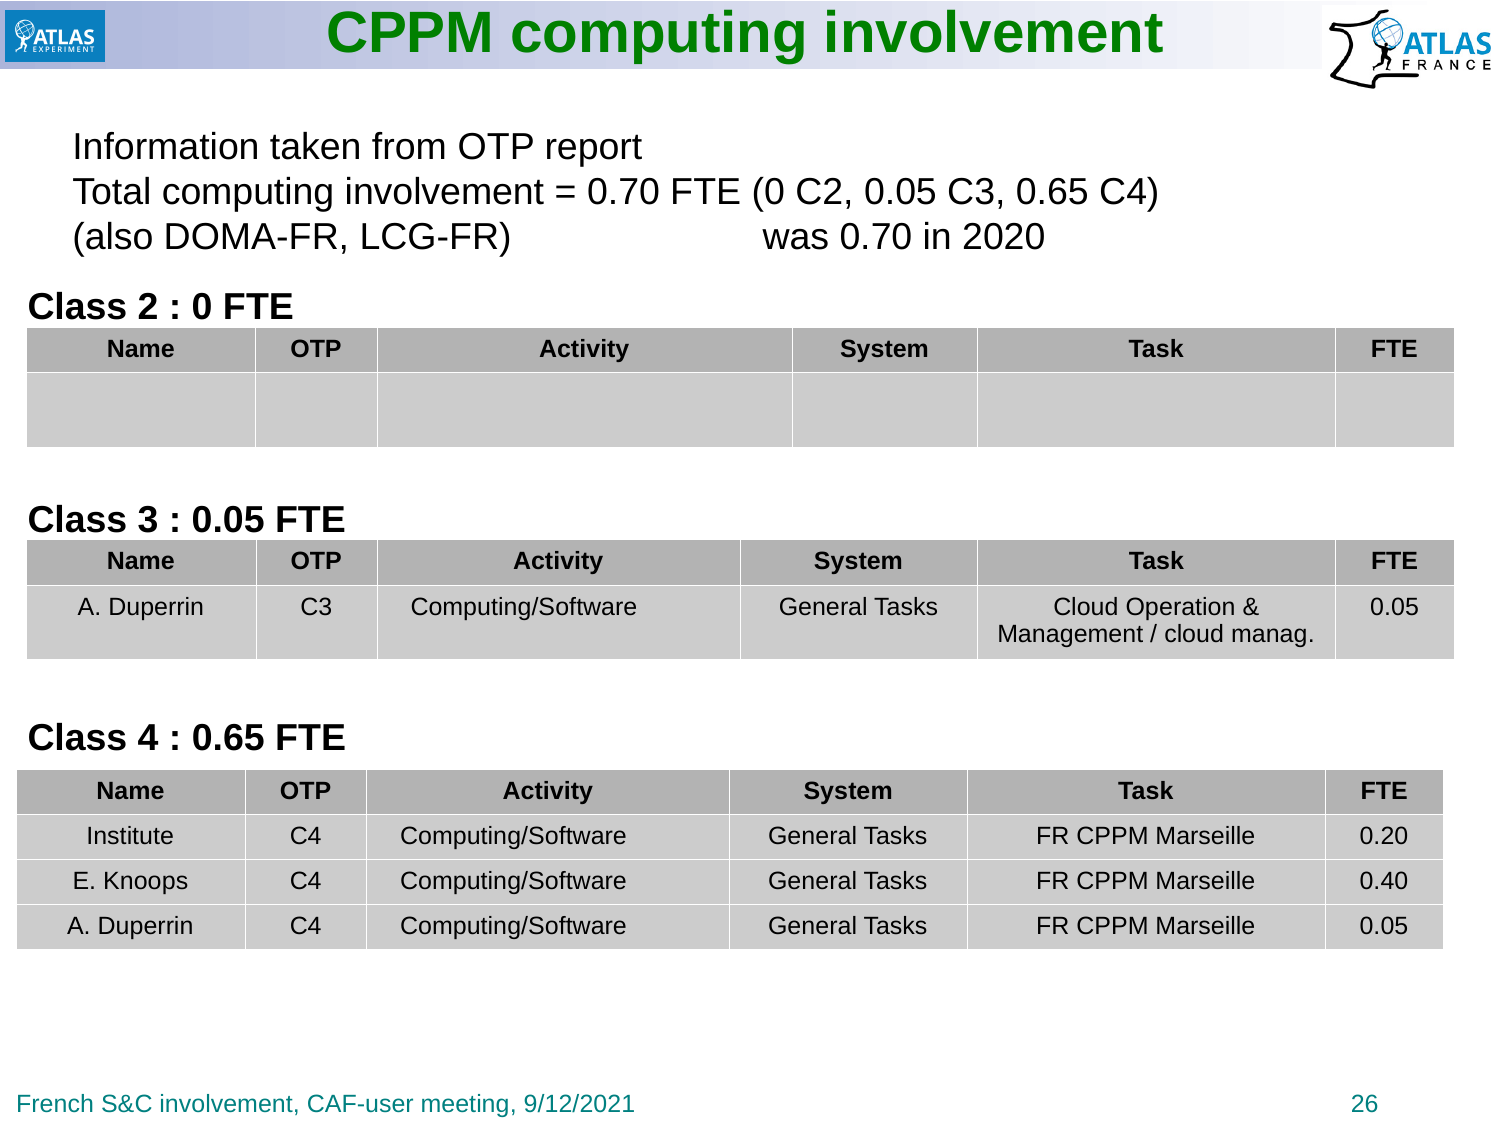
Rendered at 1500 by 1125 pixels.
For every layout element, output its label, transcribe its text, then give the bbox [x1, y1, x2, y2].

table_cell [978, 373, 1335, 447]
table_header Name [17, 770, 245, 814]
table_cell General Tasks [730, 860, 967, 904]
table_cell 0.05 [1326, 905, 1443, 949]
table_header System [793, 328, 977, 372]
table_header Name [27, 543, 256, 585]
text_box Class 2 : 0 FTE [12, 274, 546, 330]
table_cell 0.05 [1336, 586, 1454, 659]
table_cell Cloud Operation & Management / cloud manag. [978, 586, 1335, 659]
table_cell [1336, 373, 1454, 447]
table_cell 0.40 [1326, 860, 1443, 904]
table_cell C3 [257, 586, 377, 659]
table_cell [378, 373, 792, 447]
table_cell A. Duperrin [27, 586, 256, 659]
table_cell Computing/Software [367, 815, 729, 859]
table_header System [741, 540, 977, 585]
table_cell C4 [246, 815, 366, 859]
table_cell General Tasks [730, 815, 967, 859]
table_cell Computing/Software [378, 586, 740, 659]
table_cell General Tasks [730, 905, 967, 949]
table_header FTE [1336, 328, 1454, 372]
text_box Information taken from OTP report Total computing involvement = 0.70 FTE (0 C2, 0.05 C3, 0.65 C4) (also DOMA-FR, LCG-FR) was 0.70 in 2020 [57, 114, 1416, 294]
table_header Name [27, 330, 255, 372]
table_cell General Tasks [741, 586, 977, 659]
table_header FTE [1336, 540, 1454, 585]
table_cell FR CPPM Marseille [968, 860, 1325, 904]
table_cell [793, 373, 977, 447]
table_header OTP [246, 770, 366, 814]
text_box Class 3 : 0.05 FTE [12, 487, 546, 543]
table_cell Computing/Software [367, 860, 729, 904]
table_header OTP [256, 330, 377, 372]
table_cell FR CPPM Marseille [968, 905, 1325, 949]
table_header Activity [378, 328, 792, 372]
table_header Task [978, 328, 1335, 372]
table_header OTP [257, 543, 377, 585]
text_box CPPM computing involvement [5, 0, 1500, 118]
table_cell C4 [246, 860, 366, 904]
table_cell FR CPPM Marseille [968, 815, 1325, 859]
table_cell Institute [17, 815, 245, 859]
text_box Class 4 : 0.65 FTE [12, 705, 546, 762]
table_header Task [978, 540, 1335, 585]
table_header Task [968, 770, 1325, 814]
table_cell [27, 373, 255, 447]
table_cell E. Knoops [17, 860, 245, 904]
table_cell C4 [246, 905, 366, 949]
table_cell Computing/Software [367, 905, 729, 949]
table_header System [730, 770, 967, 814]
table_header FTE [1326, 770, 1443, 814]
table_header Activity [378, 540, 740, 585]
table_cell [256, 373, 377, 447]
table_header Activity [367, 770, 729, 814]
table_cell 0.20 [1326, 815, 1443, 859]
table_cell A. Duperrin [17, 905, 245, 949]
